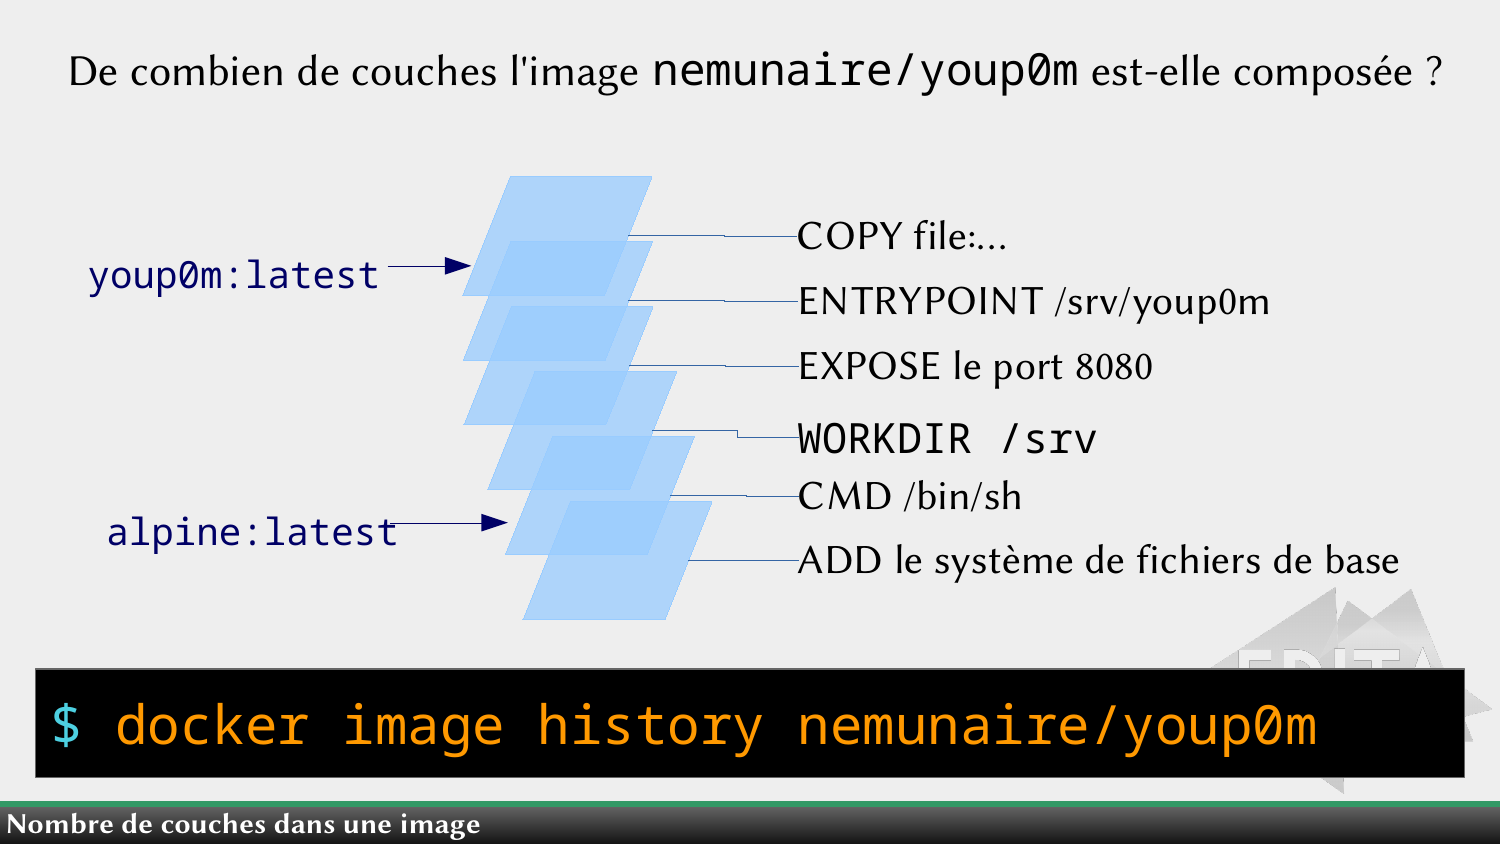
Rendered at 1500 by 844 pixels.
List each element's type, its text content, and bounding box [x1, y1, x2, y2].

text_box youp0m:latest [87, 242, 381, 293]
text_box alpine:latest [106, 499, 380, 550]
text_box $ docker image history nemunaire/youp0m [35, 668, 1465, 778]
text_box ADD le système de fichiers de base [798, 530, 1402, 591]
text_box EXPOSE le port 8080 [798, 336, 1228, 397]
text_box WORKDIR /srv [798, 403, 1379, 459]
text_box COPY file:... [796, 206, 1227, 267]
list De combien de couches l'image nemunaire/youp0m est-elle composée ? [33, 23, 1489, 113]
text_box ENTRYPOINT /srv/youp0m [797, 271, 1272, 332]
title Nombre de couches dans une image [5, 801, 1075, 844]
text_box [462, 176, 712, 620]
picture [1187, 587, 1492, 794]
text_box CMD /bin/sh [798, 466, 1082, 527]
